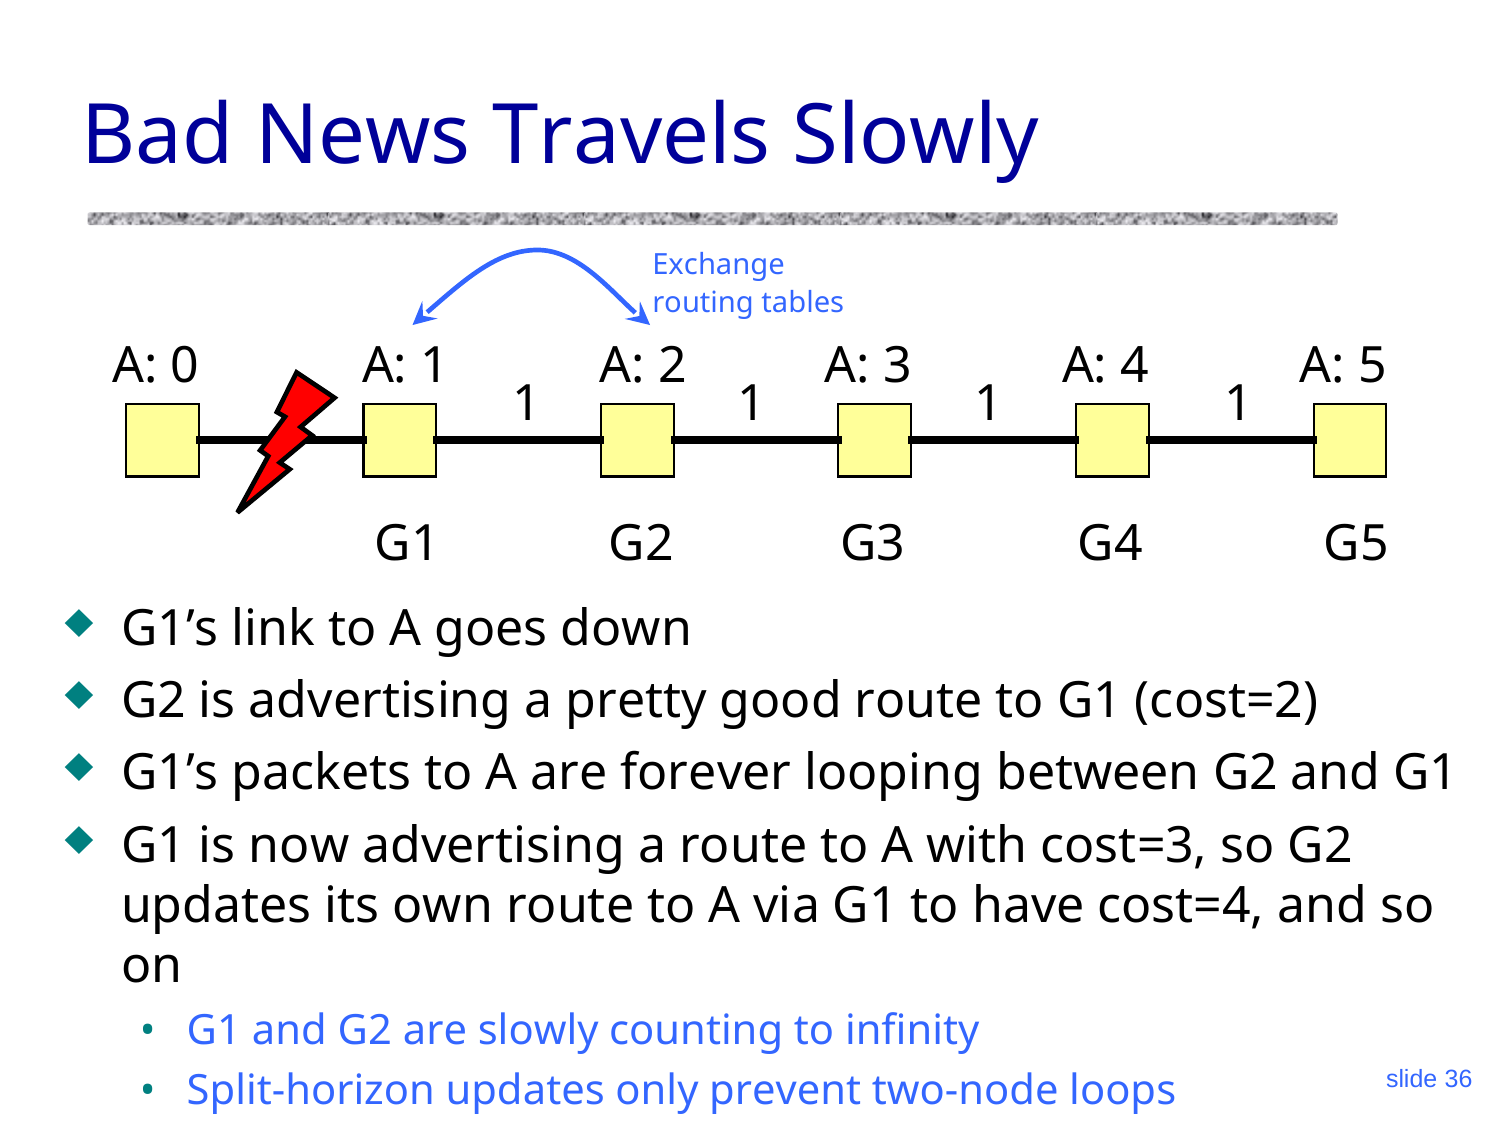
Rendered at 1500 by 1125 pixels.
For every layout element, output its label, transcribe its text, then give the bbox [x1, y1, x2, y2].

picture [87, 212, 1338, 226]
text_box [1075, 403, 1149, 477]
text_box Exchange routing tables [637, 241, 860, 327]
text_box G4 [1062, 502, 1158, 579]
text_box G3 [825, 502, 921, 579]
text_box 1 [1209, 362, 1269, 438]
text_box A: 2 [584, 324, 702, 401]
text_box [363, 403, 437, 477]
text_box A: 4 [1047, 324, 1165, 401]
text_box G1 [359, 502, 455, 579]
text_box 1 [959, 362, 1019, 438]
text_box A: 3 [809, 324, 927, 401]
text_box G2 [594, 502, 689, 579]
text_box A: 1 [347, 324, 465, 401]
text_box G1’s link to A goes down G2 is advertising a pretty good route to G1 (cost=2) G1’s packets to A are forever looping between G2 and G1 G1 is now advertising a route to A with cost=3, so G2 updates its own route to A via G1 to have cost=4, and so on G1 and G2 are slowly counting to infinity Split-horizon updates only prevent two-node loops [50, 587, 1476, 1063]
text_box A: 0 [97, 324, 215, 401]
text_box [237, 372, 335, 513]
text_box 1 [497, 362, 556, 438]
text_box [125, 403, 199, 477]
text_box [1313, 403, 1387, 477]
title Bad News Travels Slowly [66, 37, 1342, 188]
text_box 1 [722, 362, 781, 438]
text_box [838, 403, 912, 477]
text_box slide <number> [1174, 1025, 1488, 1101]
text_box A: 5 [1284, 324, 1402, 401]
text_box G5 [1309, 502, 1404, 579]
text_box [601, 403, 674, 477]
